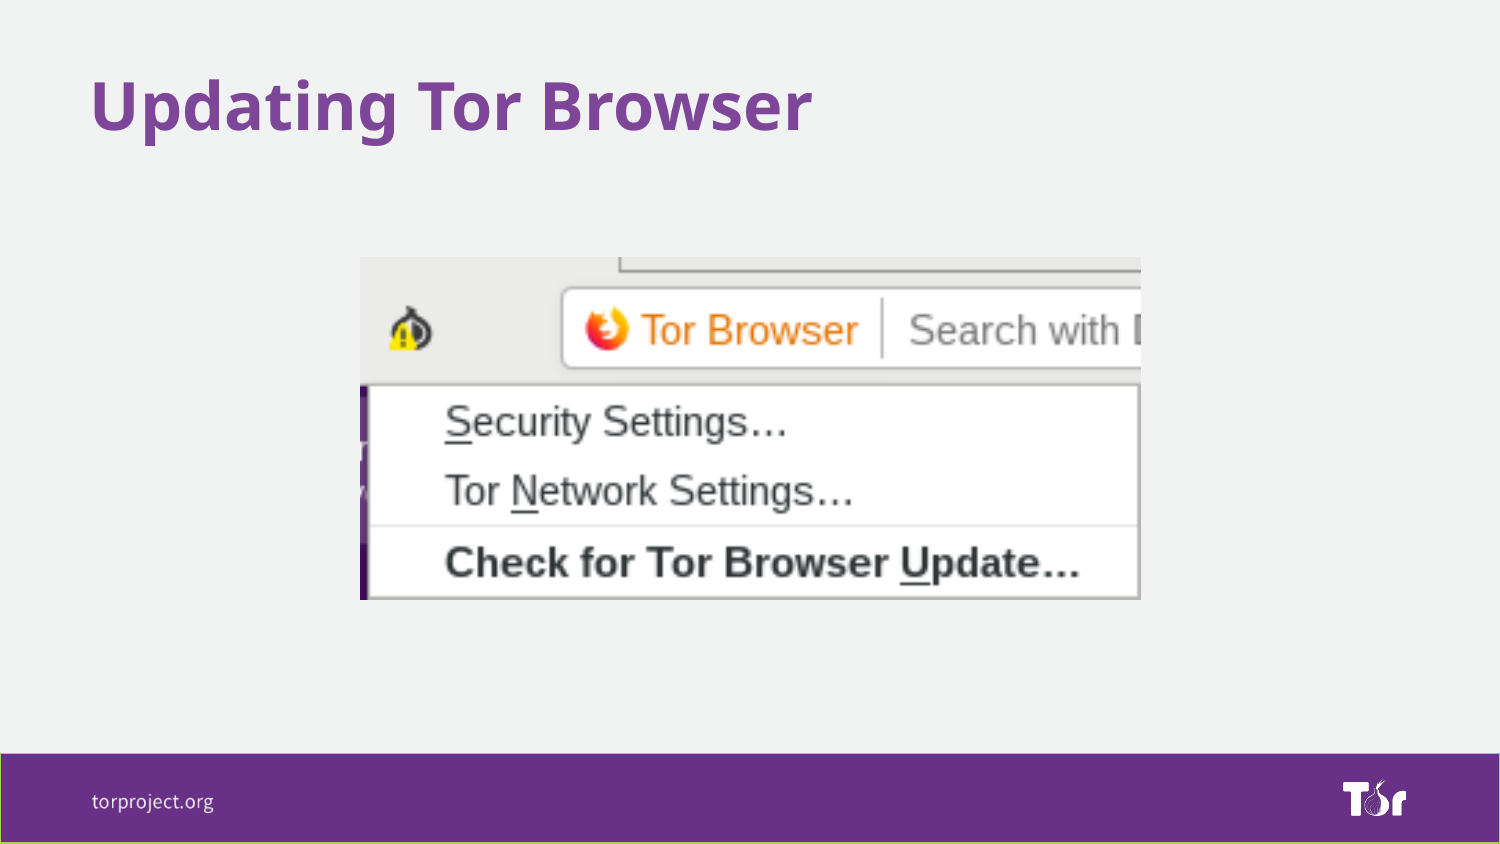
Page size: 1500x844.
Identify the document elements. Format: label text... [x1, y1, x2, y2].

picture [1343, 778, 1406, 816]
picture [360, 257, 1141, 600]
text_box Updating Tor Browser [75, 33, 1425, 174]
picture [75, 780, 604, 821]
